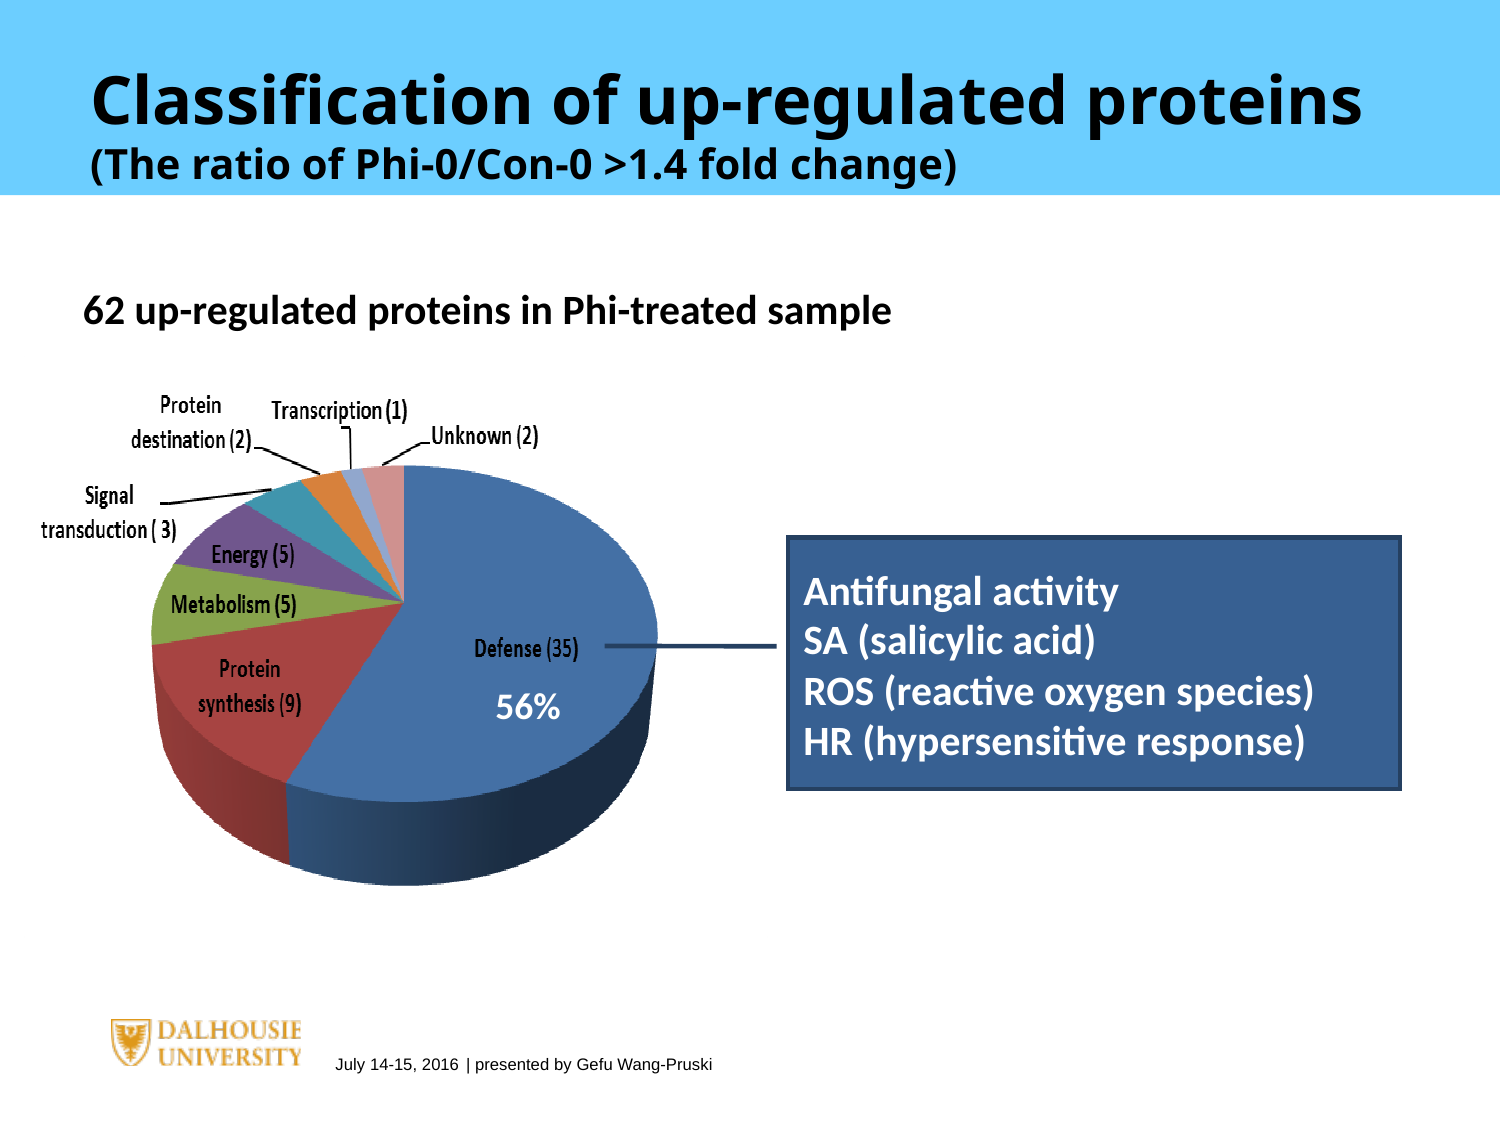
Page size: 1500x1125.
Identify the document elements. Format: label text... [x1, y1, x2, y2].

text_box 56% [480, 674, 578, 735]
chart [24, 356, 768, 939]
text_box Antifungal activity SA (salicylic acid) ROS (reactive oxygen species) HR (hypersensitive response) [788, 538, 1400, 789]
text_box 62 up-regulated proteins in Phi-treated sample [67, 275, 895, 341]
title Classification of up-regulated proteins (The ratio of Phi-0/Con-0 >1.4 fold change) [75, 50, 1426, 238]
